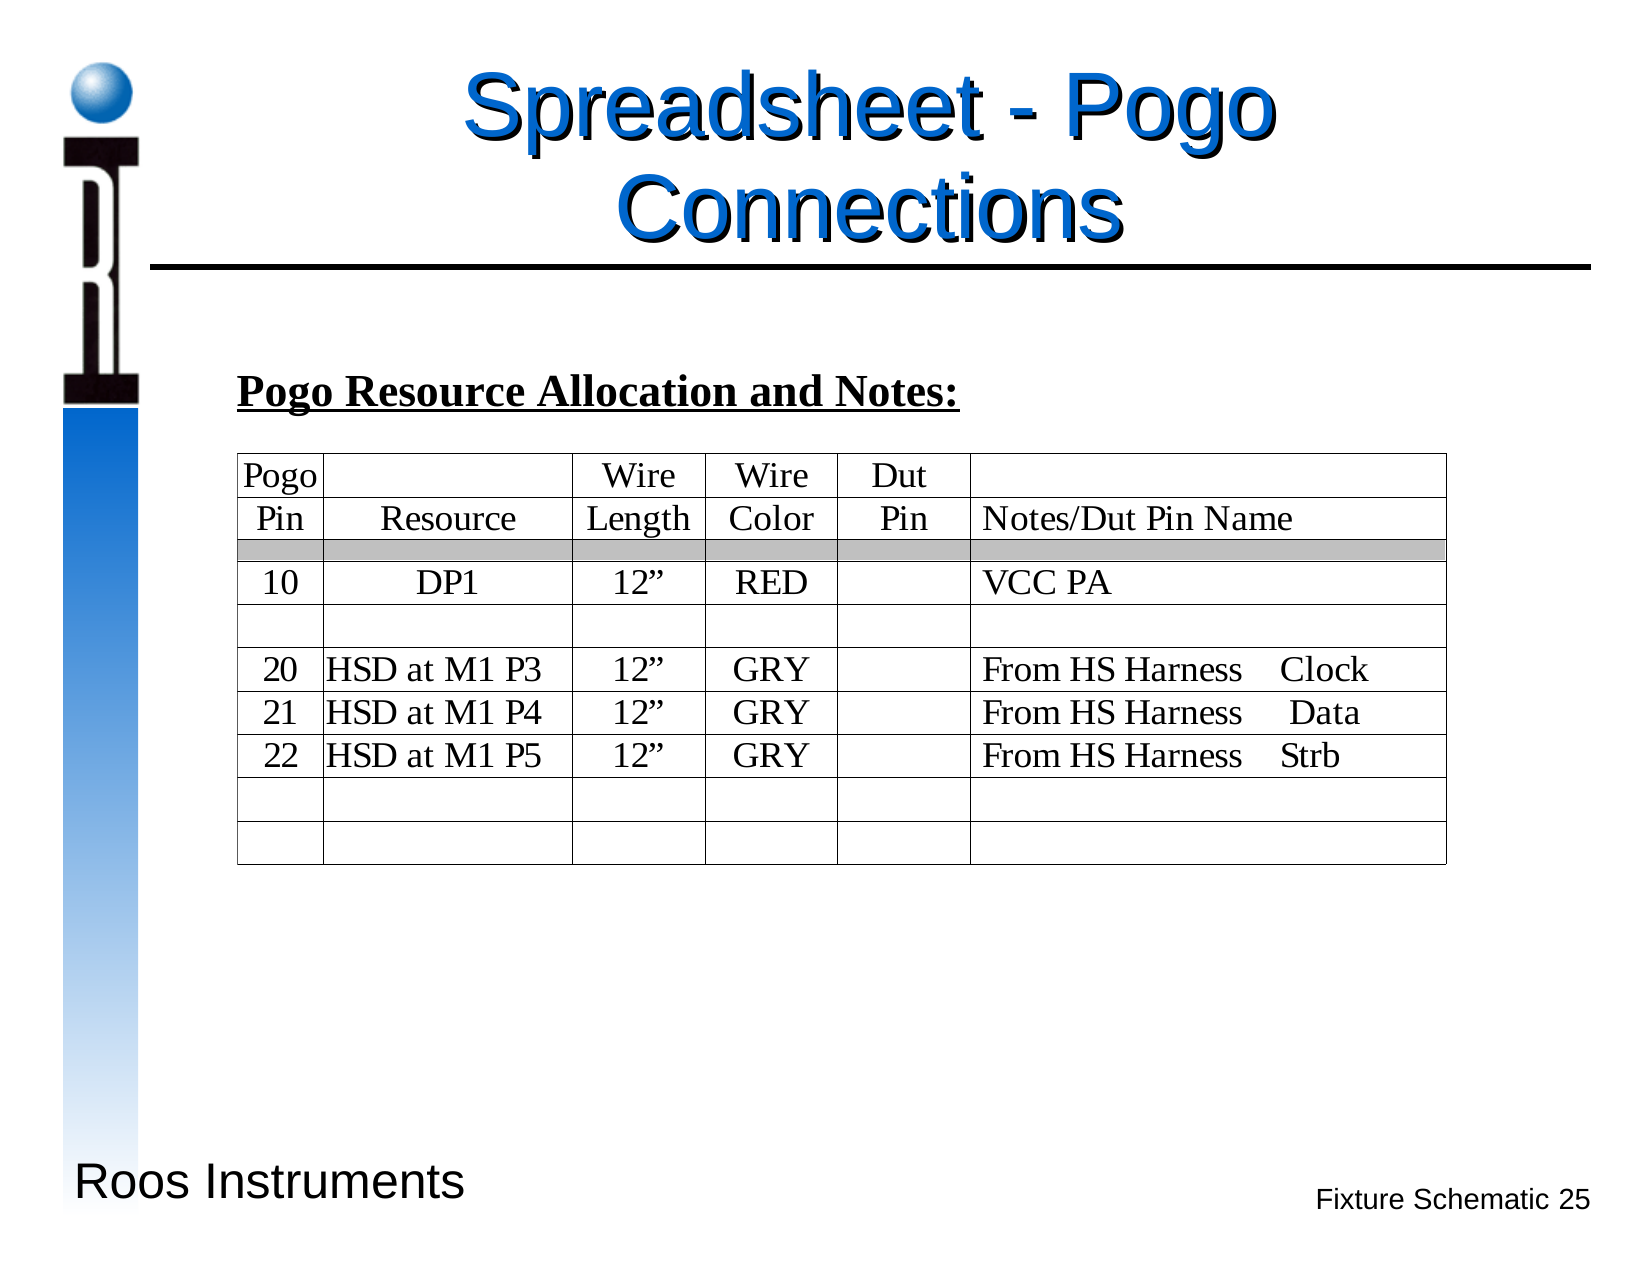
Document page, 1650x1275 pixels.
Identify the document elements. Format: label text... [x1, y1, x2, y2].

chart [237, 453, 1448, 869]
picture [59, 59, 144, 411]
title Spreadsheet - Pogo Connections [147, 53, 1591, 259]
text_box Pogo Resource Allocation and Notes: [221, 358, 1371, 425]
